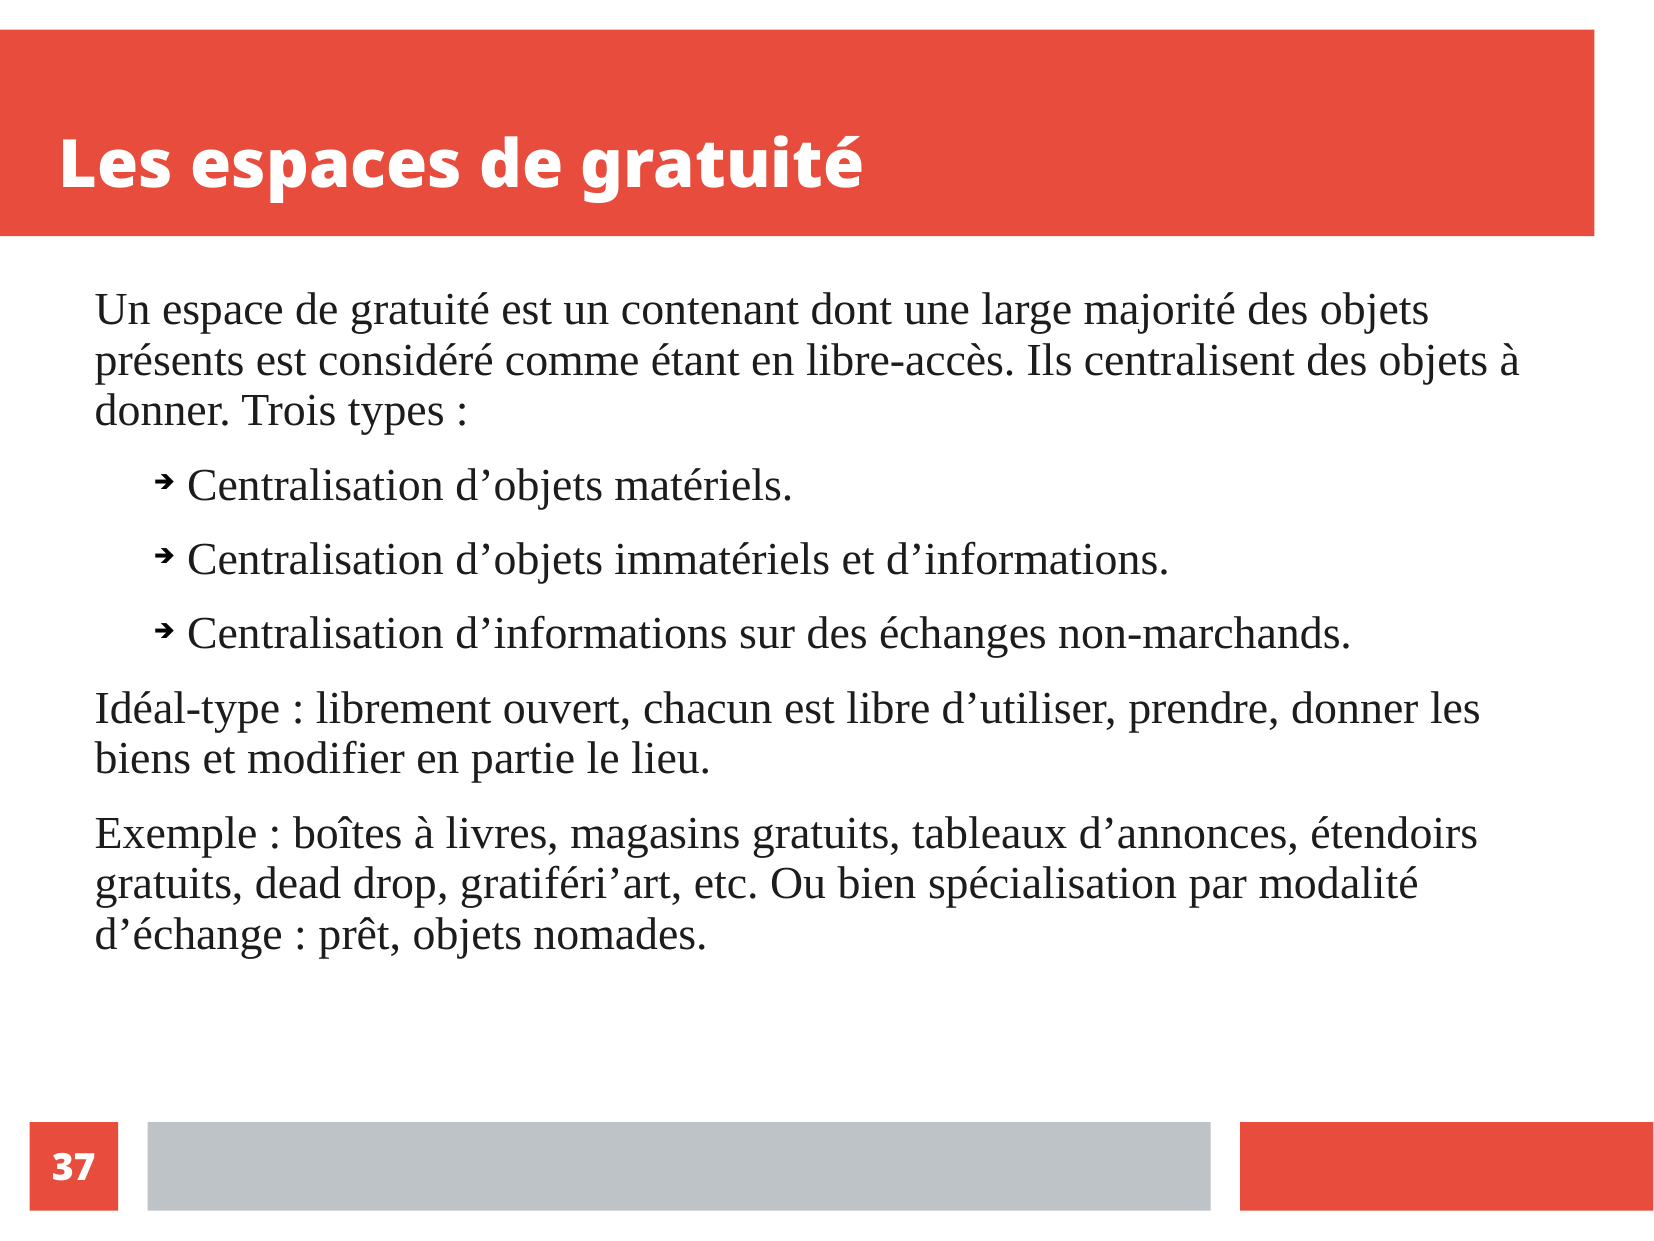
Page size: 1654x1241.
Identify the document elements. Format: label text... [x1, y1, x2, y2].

title Les espaces de gratuité [59, 59, 1595, 207]
list Un espace de gratuité est un contenant dont une large majorité des objets présents est considéré comme étant en libre-accès. Ils centralisent des objets à donner. Trois types : Centralisation d’objets matériels. Centralisation d’objets immatériels et d’informations. Centralisation d’informations sur des échanges non-marchands. Idéal-type : librement ouvert, chacun est libre d’utiliser, prendre, donner les biens et modifier en partie le lieu. Exemple : boîtes à livres, magasins gratuits, tableaux d’annonces, étendoirs gratuits, dead drop, gratiféri’art, etc. Ou bien spécialisation par modalité d’échange : prêt, objets nomades. [47, 283, 1554, 1052]
